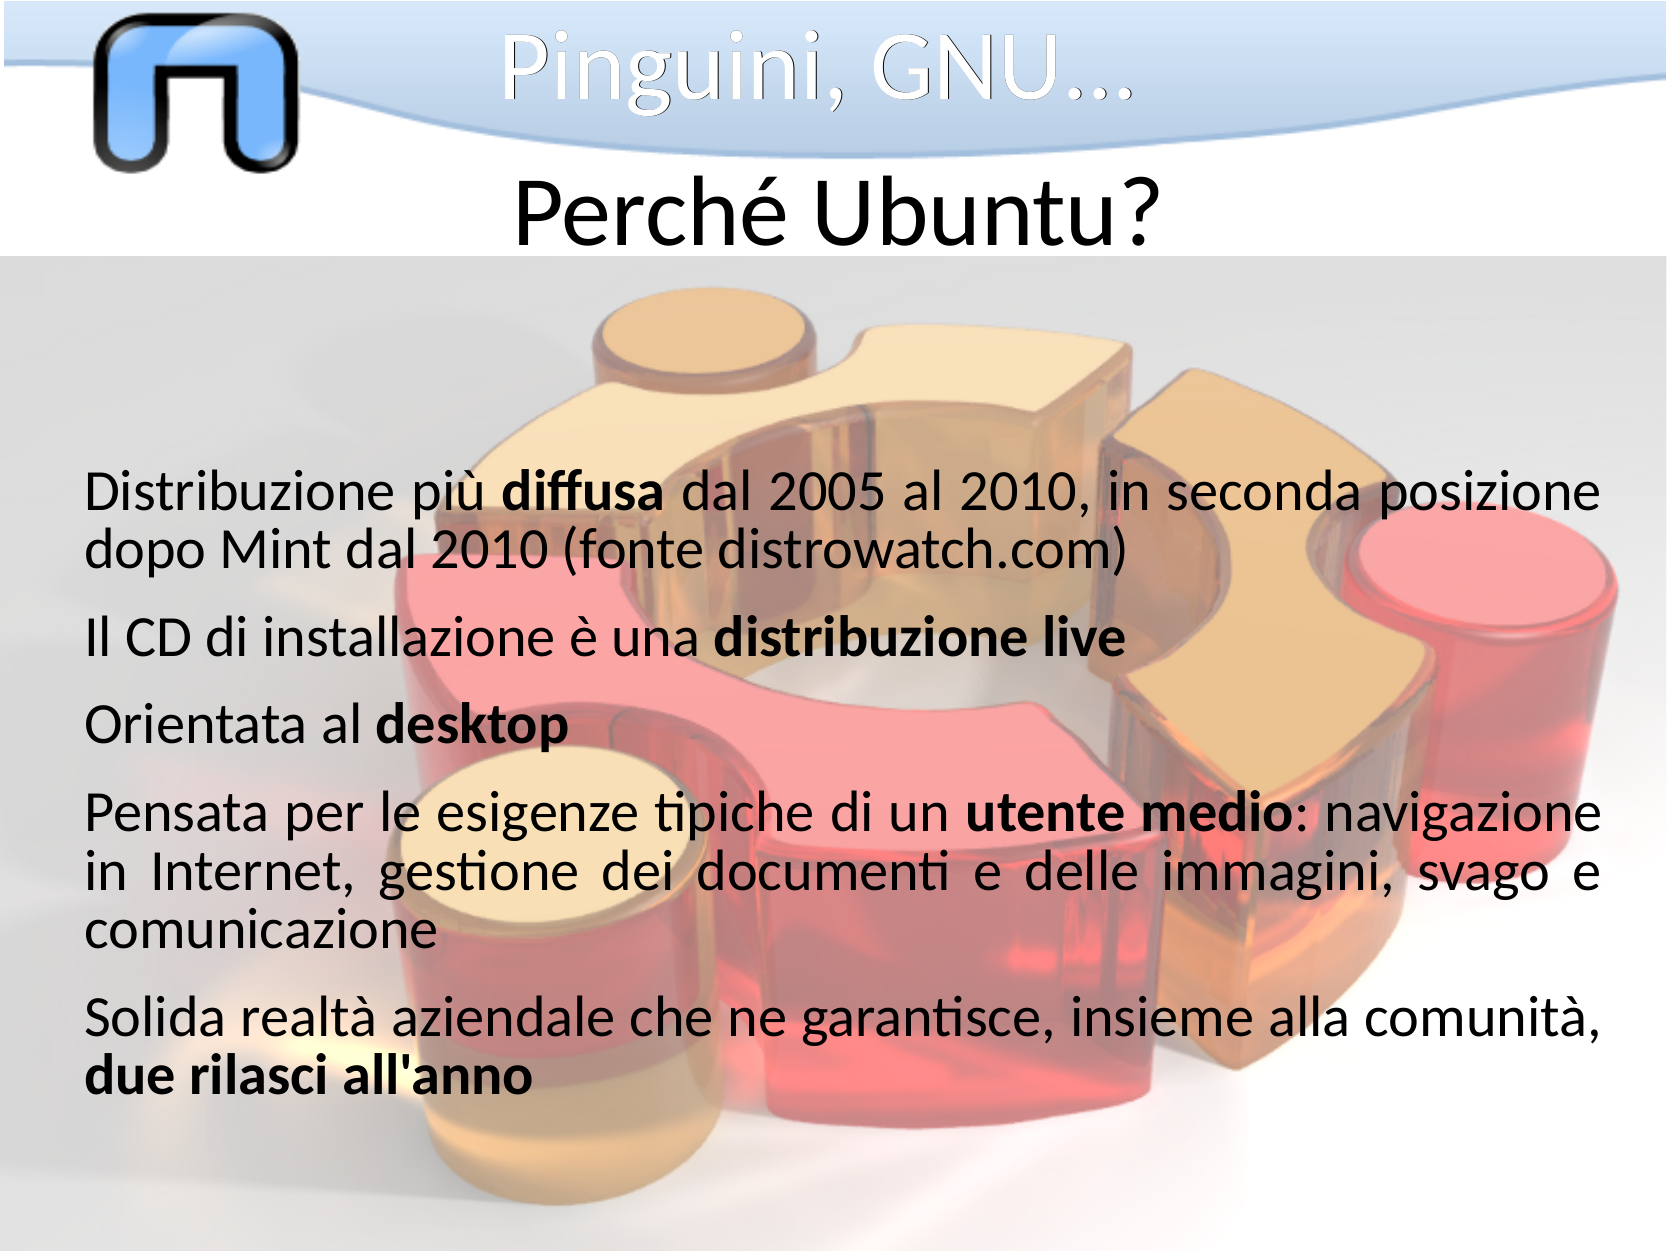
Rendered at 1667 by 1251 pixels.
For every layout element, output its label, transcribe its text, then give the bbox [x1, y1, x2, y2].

text_box Perché Ubuntu? [214, 161, 1464, 279]
text_box Pinguini, GNU... [483, 16, 1279, 161]
text_box Distribuzione più diffusa dal 2005 al 2010, in seconda posizione dopo Mint dal 2010 (fonte distrowatch.com) Il CD di installazione è una distribuzione live Orientata al desktop Pensata per le esigenze tipiche di un utente medio: navigazione in Internet, gestione dei documenti e delle immagini, svago e comunicazione Solida realtà aziendale che ne garantisce, insieme alla comunità, due rilasci all'anno [42, 466, 1603, 1170]
picture [0, 0, 1667, 1251]
